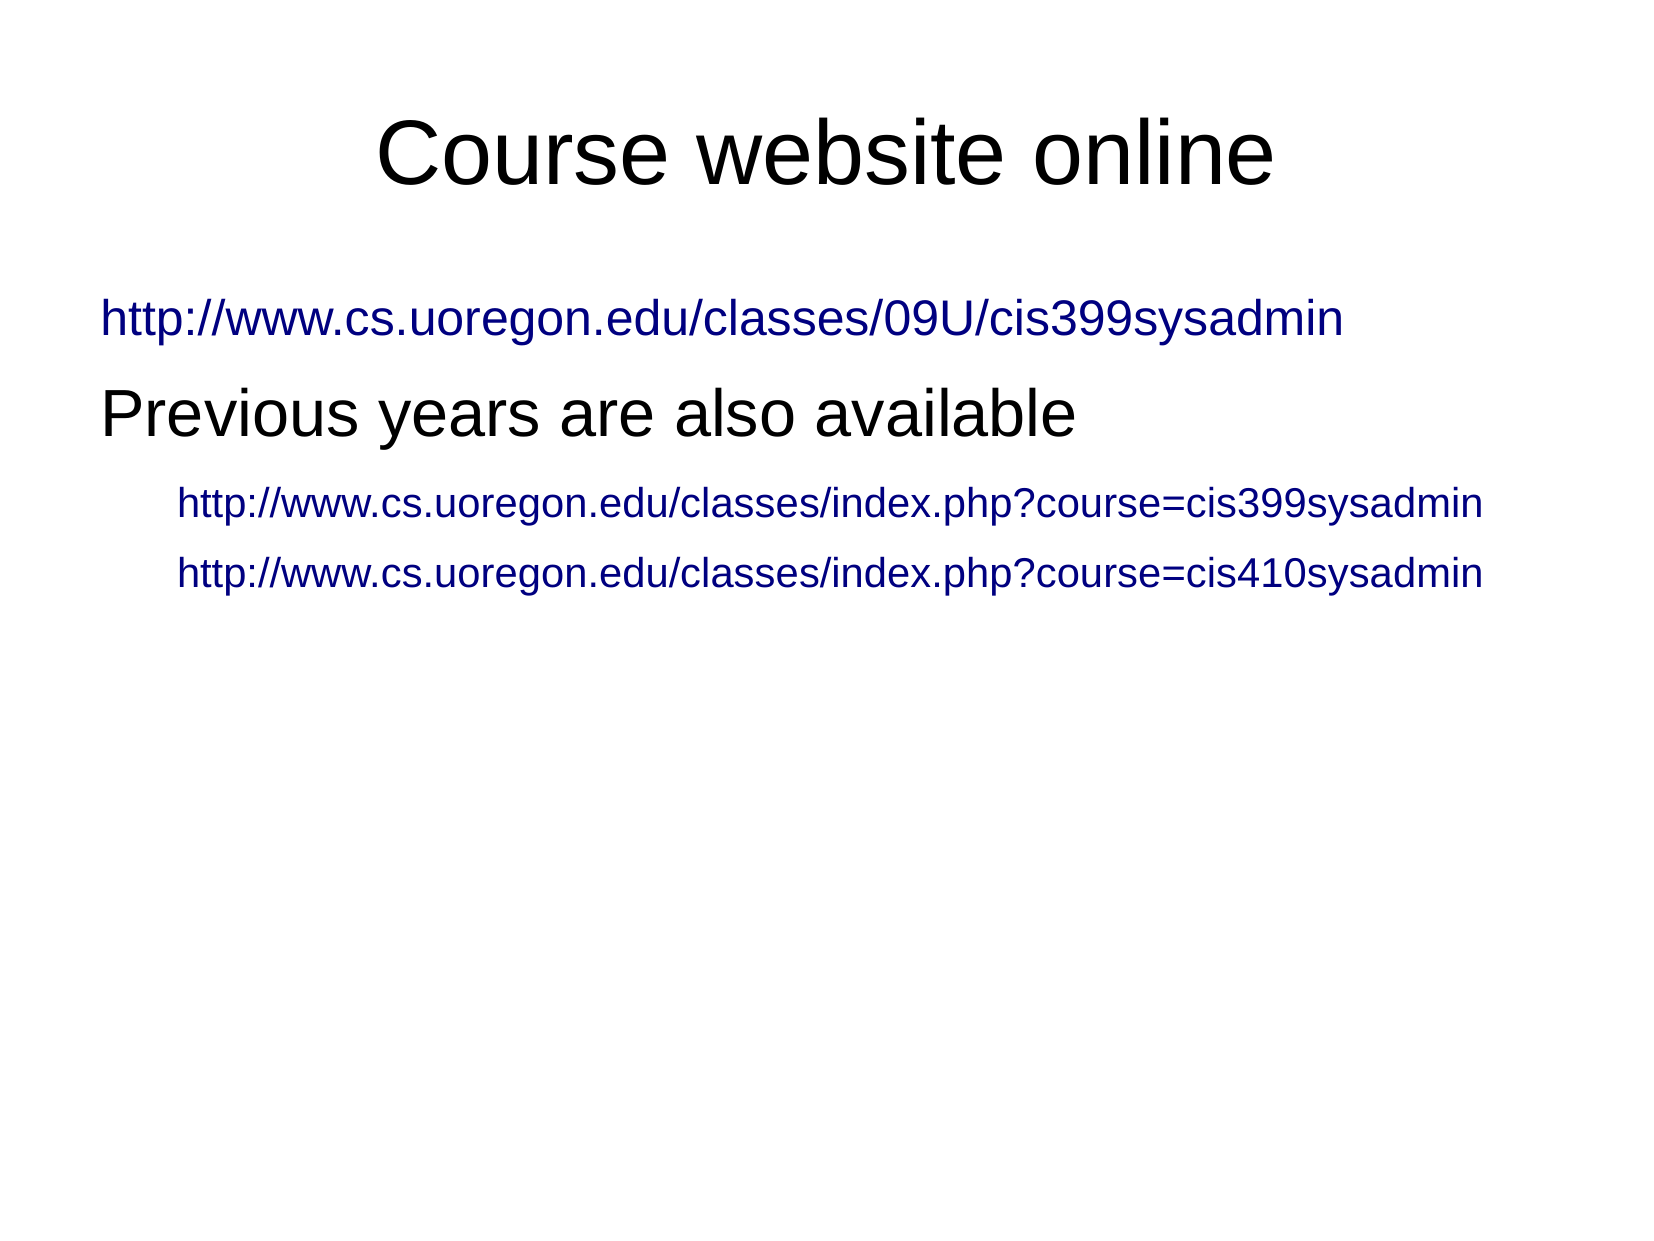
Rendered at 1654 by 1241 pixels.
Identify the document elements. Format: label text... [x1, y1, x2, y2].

list http://www.cs.uoregon.edu/classes/09U/cis399sysadmin Previous years are also available http://www.cs.uoregon.edu/classes/index.php?course=cis399sysadmin http://www.cs.uoregon.edu/classes/index.php?course=cis410sysadmin [82, 290, 1571, 1094]
title Course website online [82, 56, 1571, 250]
